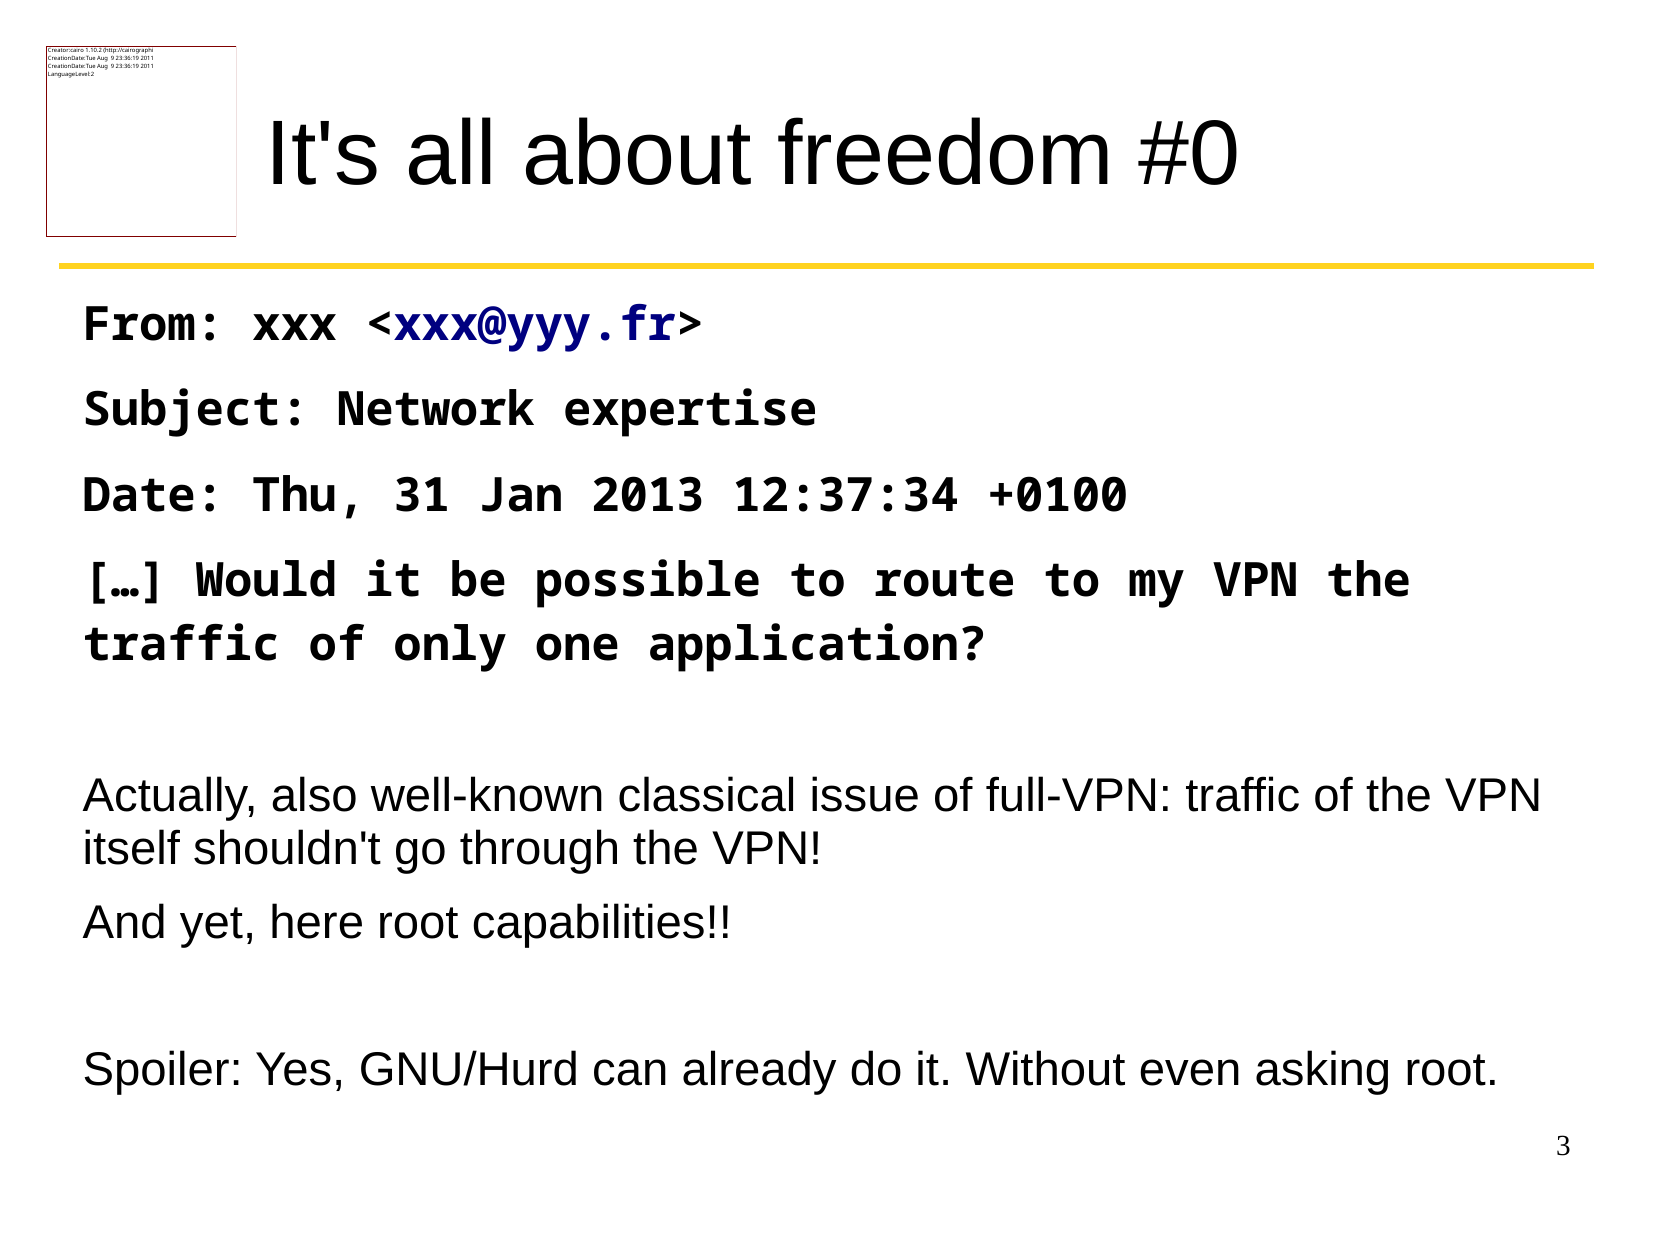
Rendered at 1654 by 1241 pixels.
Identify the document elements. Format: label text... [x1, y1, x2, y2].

list From: xxx <xxx@yyy.fr> Subject: Network expertise Date: Thu, 31 Jan 2013 12:37:34 +0100 […] Would it be possible to route to my VPN the traffic of only one application? Actually, also well-known classical issue of full-VPN: traffic of the VPN itself shouldn't go through the VPN! And yet, here root capabilities!! Spoiler: Yes, GNU/Hurd can already do it. Without even asking root. [82, 290, 1571, 1109]
title It's all about freedom #0 [265, 49, 1571, 257]
